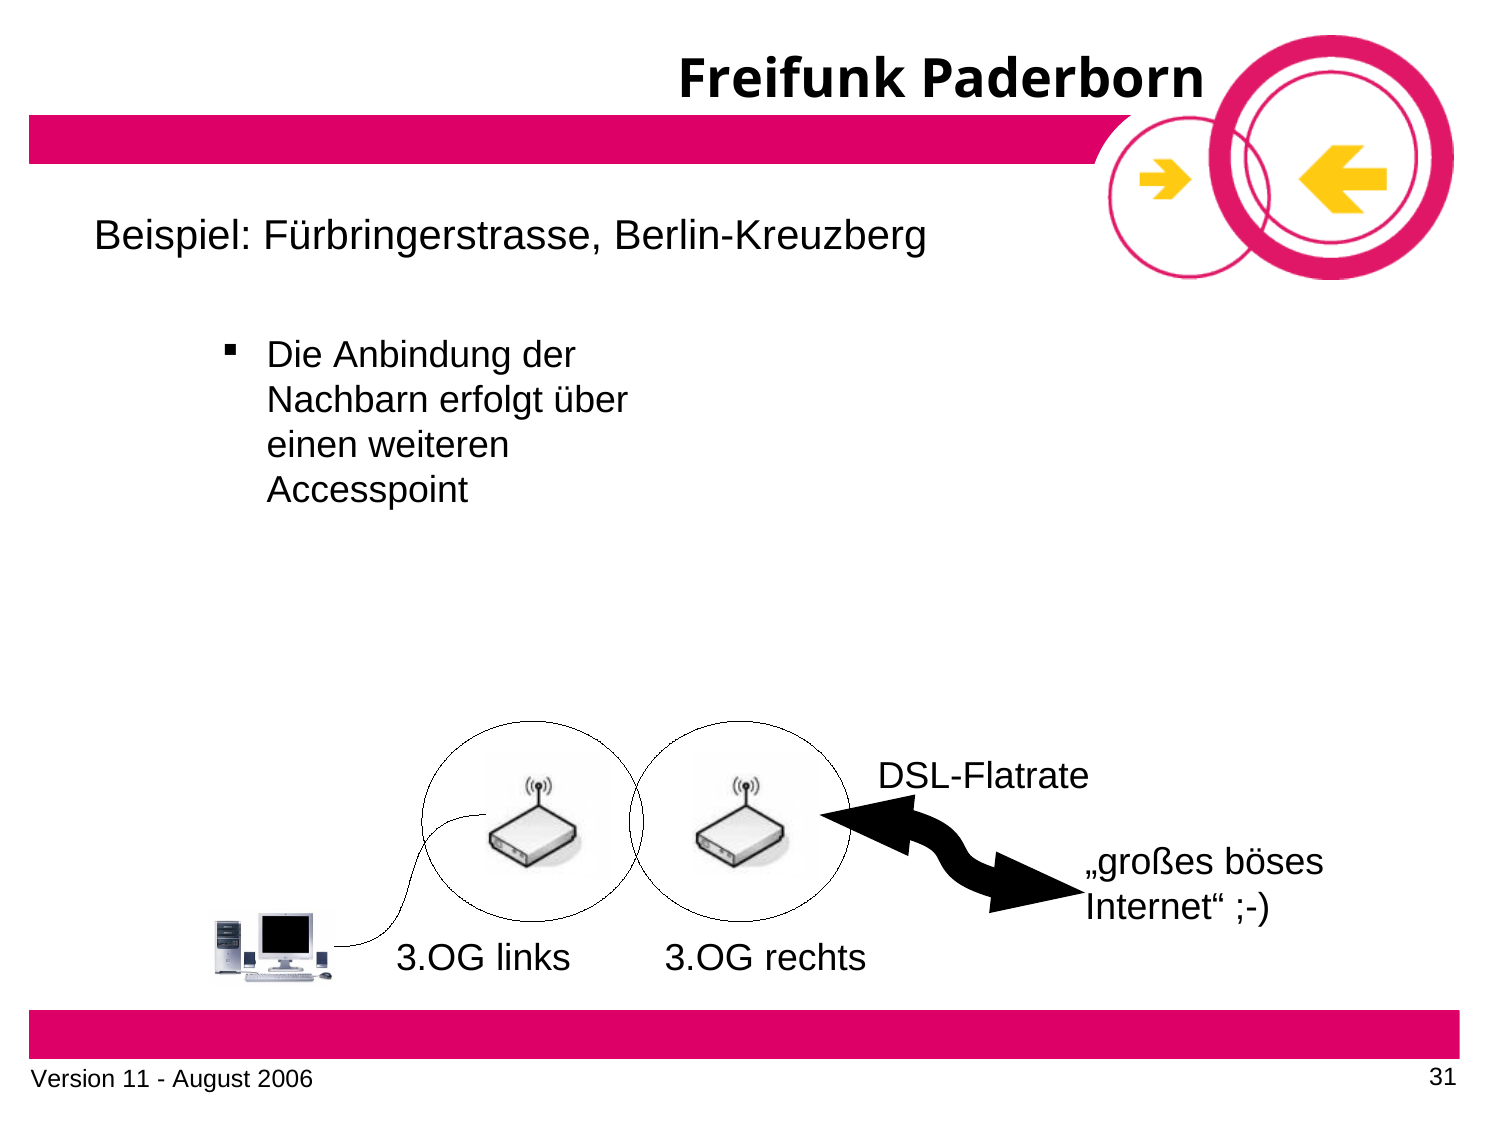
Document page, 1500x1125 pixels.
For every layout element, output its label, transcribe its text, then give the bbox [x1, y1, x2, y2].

text_box Beispiel: Fürbringerstrasse, Berlin-Kreuzberg [682, 208, 1235, 280]
text_box 3.OG rechts [664, 933, 897, 988]
text_box 3.OG links [396, 933, 597, 988]
text_box „großes böses Internet“ ;-) [1085, 837, 1360, 948]
picture [485, 809, 612, 879]
text_box DSL-Flatrate [877, 751, 1090, 794]
picture [209, 908, 335, 986]
text_box Die Anbindung der Nachbarn erfolgt über einen weiteren Accesspoint [192, 170, 682, 809]
picture [1107, 35, 1454, 280]
picture [692, 751, 820, 879]
text_box Beispiel: Fürbringerstrasse, Berlin-Kreuzberg [94, 208, 192, 280]
